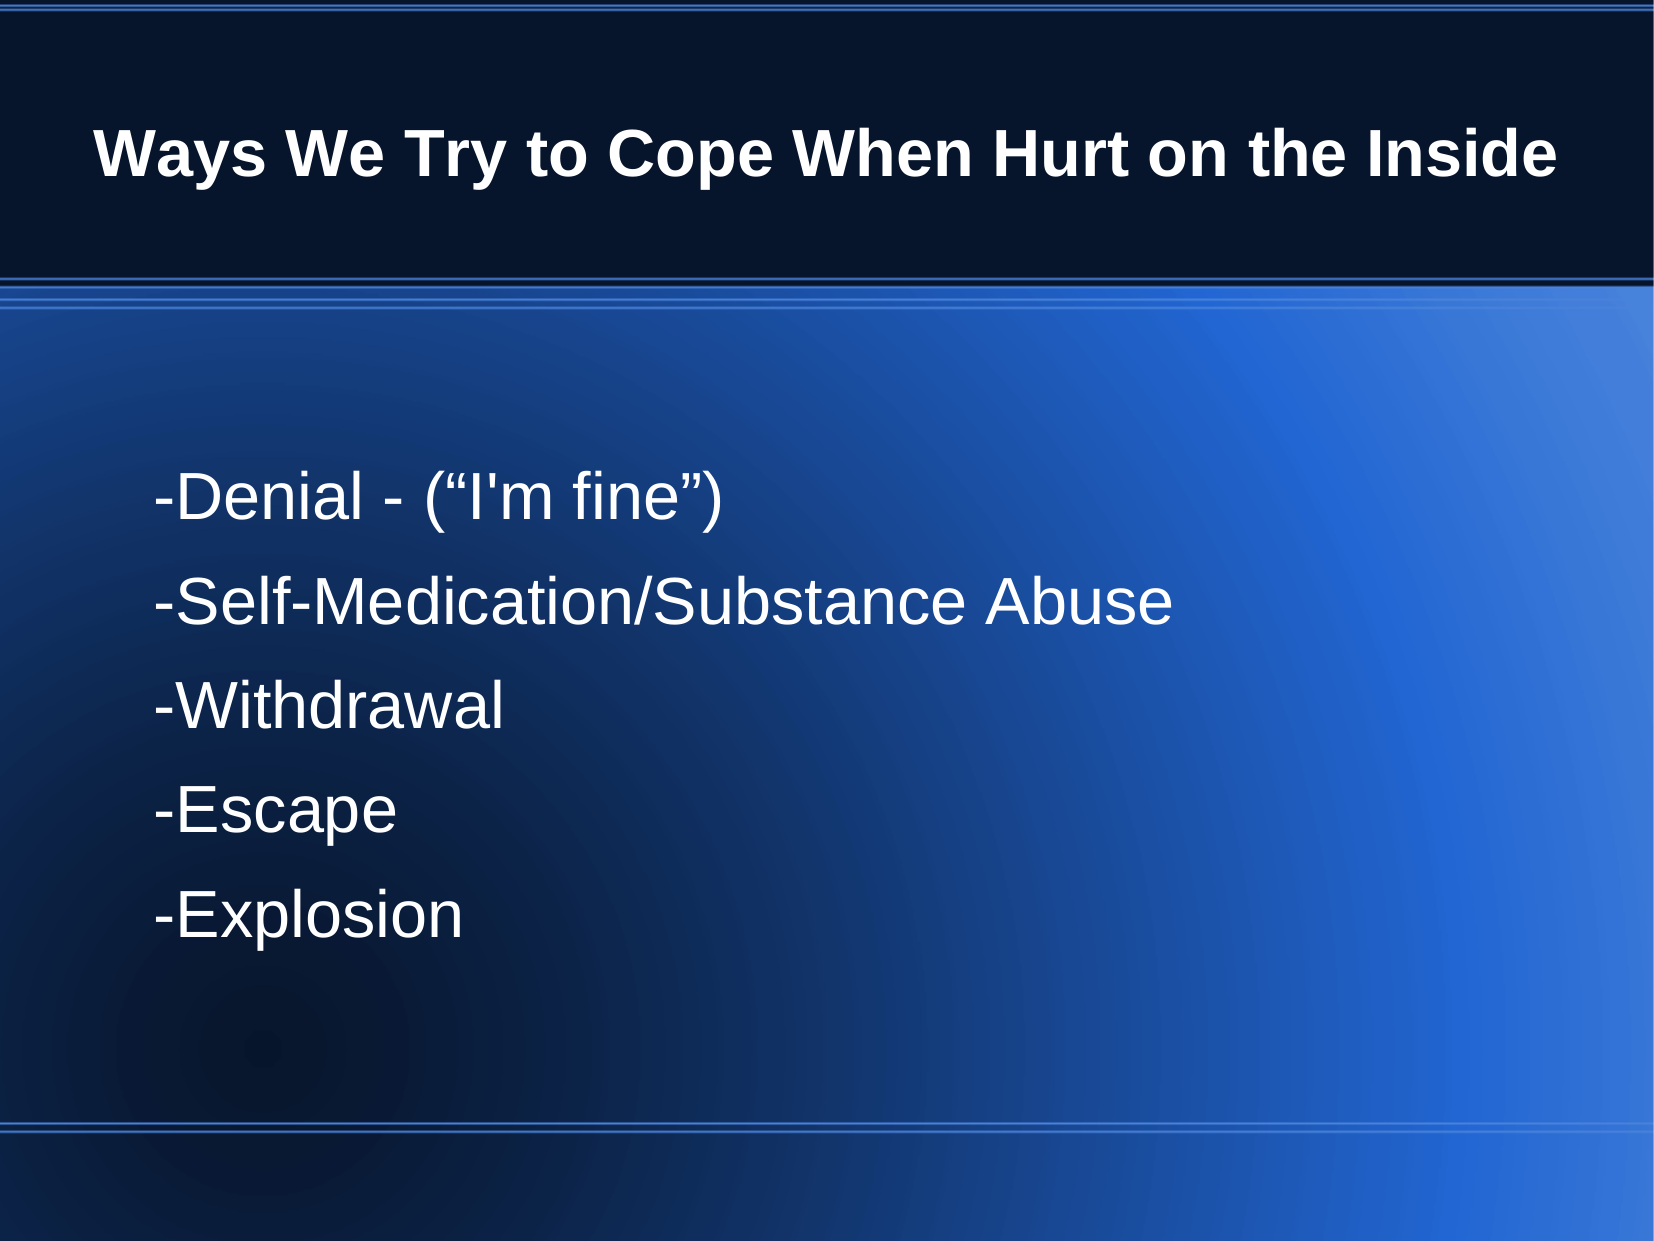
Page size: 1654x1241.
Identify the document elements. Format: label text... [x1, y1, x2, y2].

list -Denial - (“I'm fine”) -Self-Medication/Substance Abuse -Withdrawal -Escape -Explosion [82, 355, 1571, 1241]
title Ways We Try to Cope When Hurt on the Inside [82, 49, 1571, 257]
picture [0, 0, 1654, 1241]
